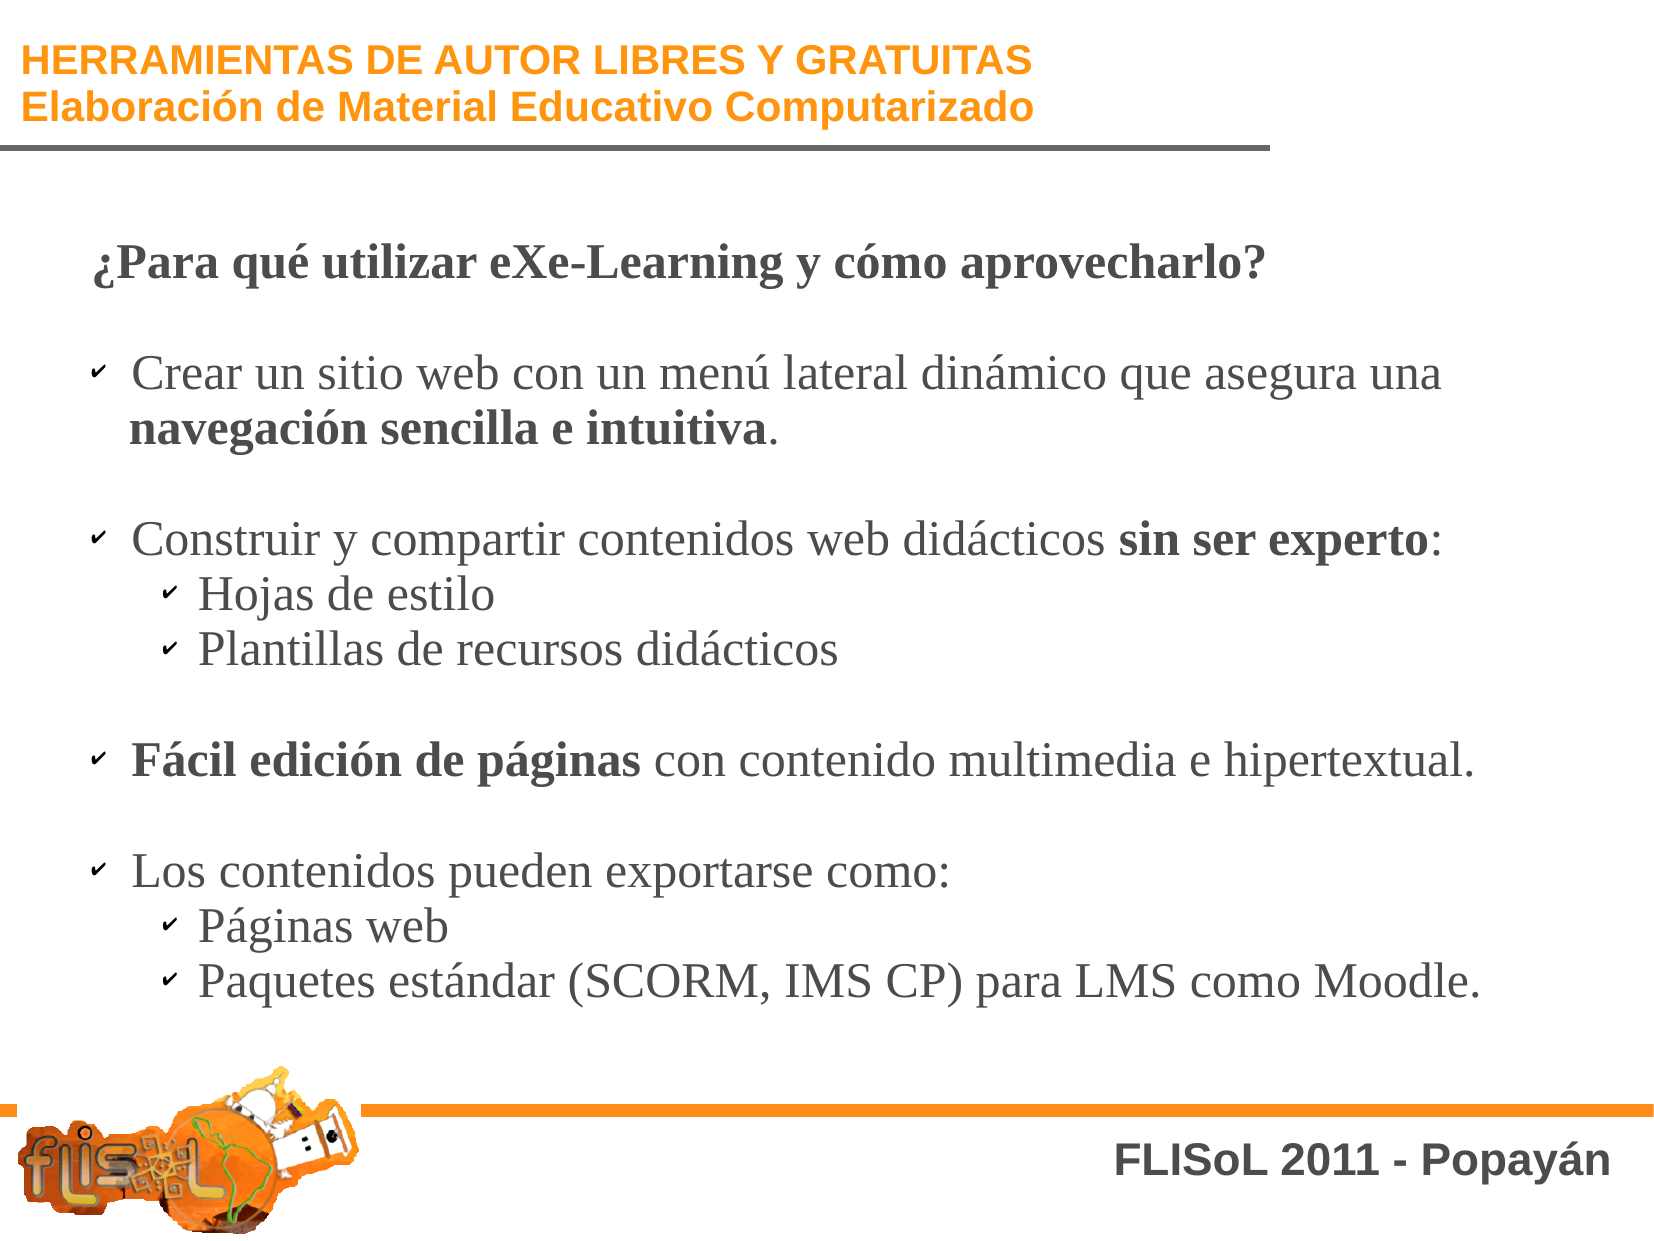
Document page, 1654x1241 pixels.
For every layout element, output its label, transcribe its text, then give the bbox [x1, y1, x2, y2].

picture [0, 1065, 1654, 1235]
text_box ¿Para qué utilizar eXe-Learning y cómo aprovecharlo? Crear un sitio web con un menú lateral dinámico que asegura una navegación sencilla e intuitiva. Construir y compartir contenidos web didácticos sin ser experto: Hojas de estilo Plantillas de recursos didácticos Fácil edición de páginas con contenido multimedia e hipertextual. Los contenidos pueden exportarse como: Páginas web Paquetes estándar (SCORM, IMS CP) para LMS como Moodle. [76, 227, 1583, 1016]
